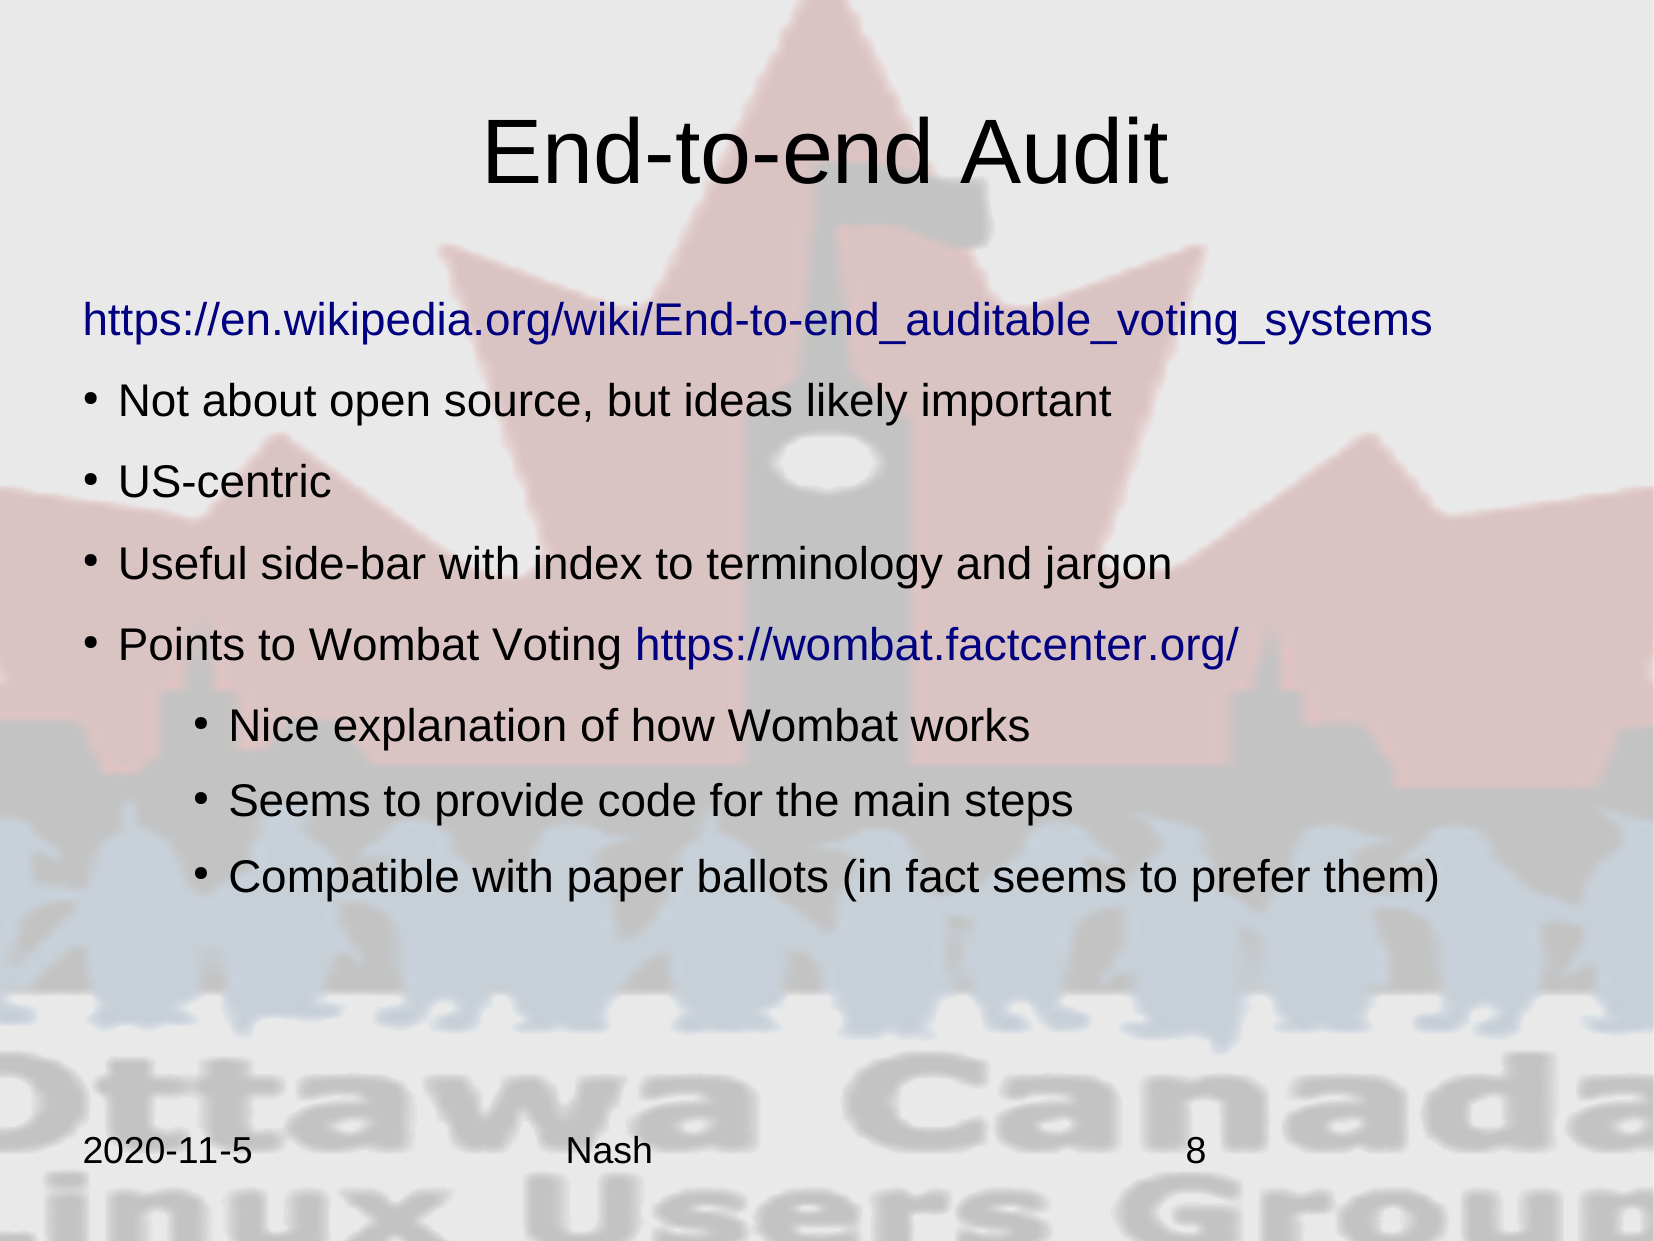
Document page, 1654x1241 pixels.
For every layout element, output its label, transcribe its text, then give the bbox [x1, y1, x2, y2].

picture [0, 0, 1654, 1241]
title End-to-end Audit [82, 49, 1570, 256]
list https://en.wikipedia.org/wiki/End-to-end_auditable_voting_systems Not about open source, but ideas likely important US-centric Useful side-bar with index to terminology and jargon Points to Wombat Voting https://wombat.factcenter.org/ Nice explanation of how Wombat works Seems to provide code for the main steps Compatible with paper ballots (in fact seems to prefer them) [82, 290, 1570, 1009]
